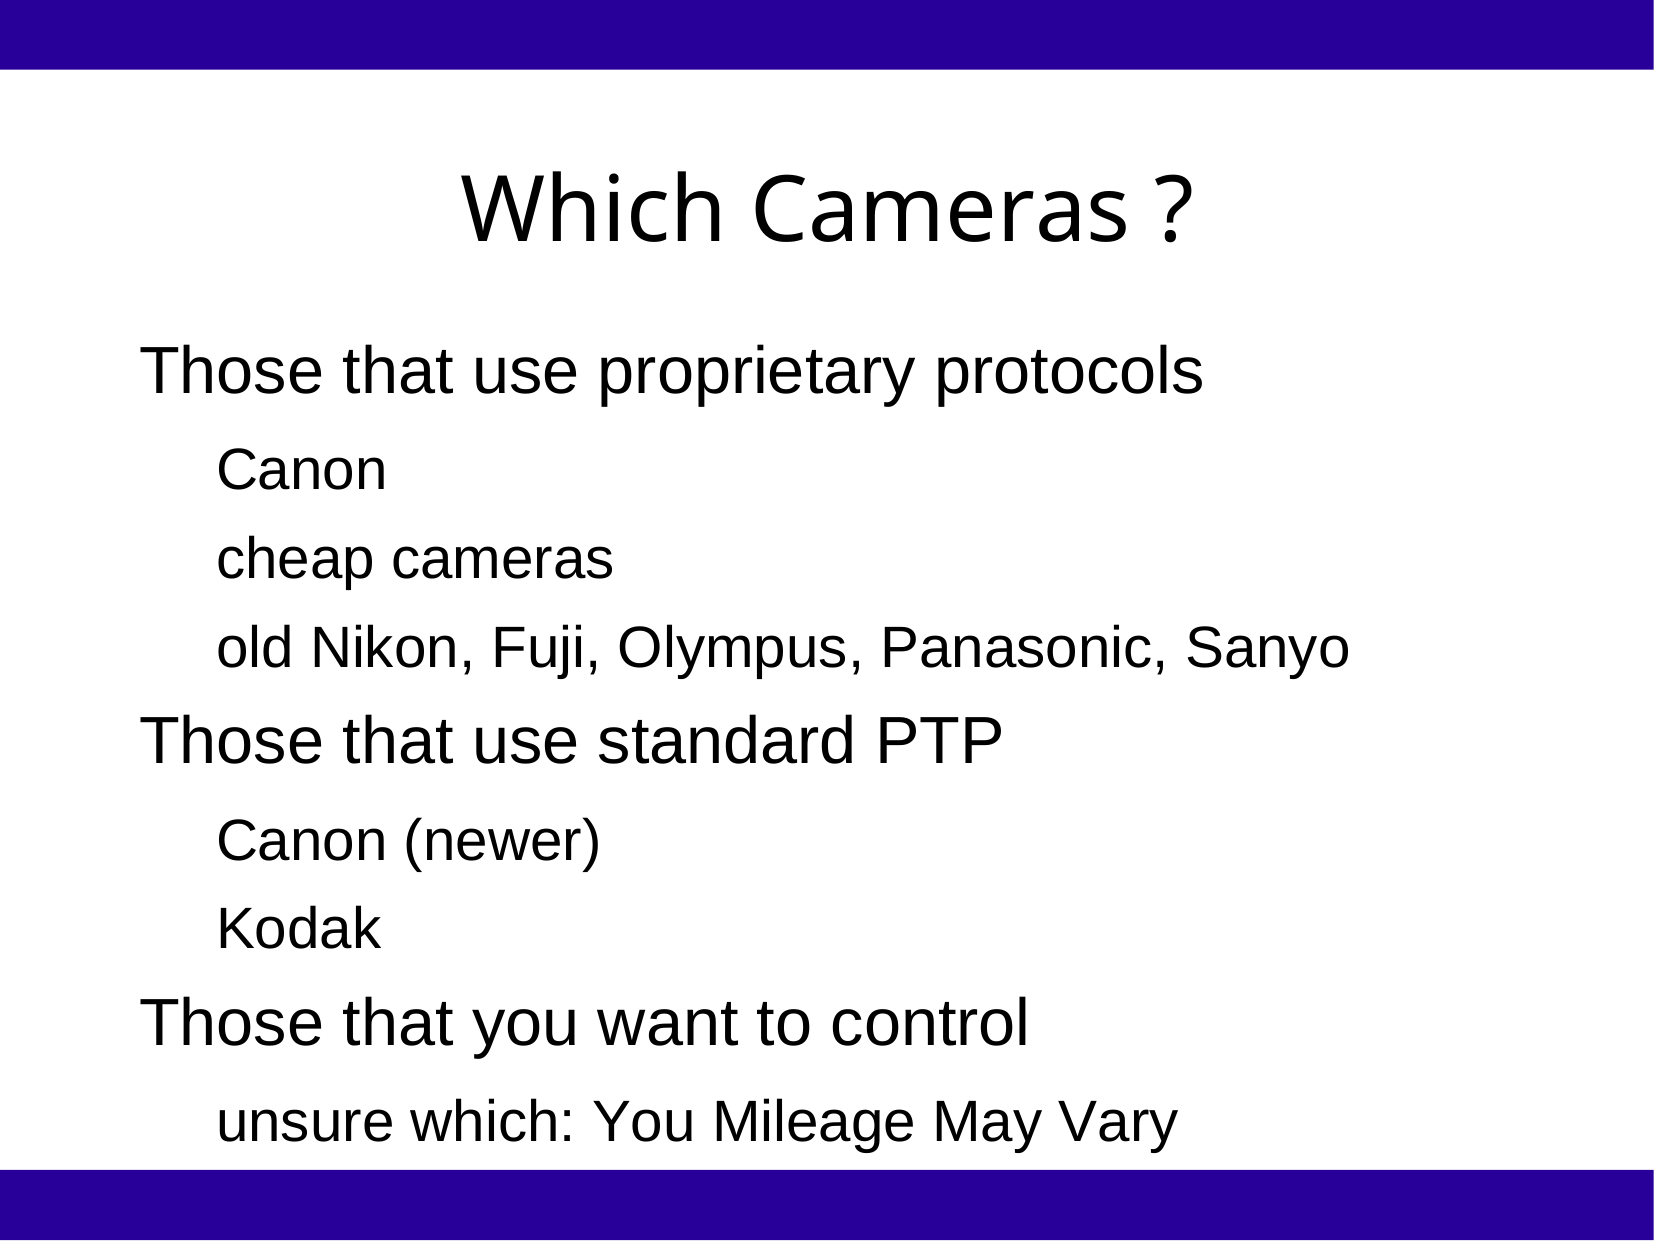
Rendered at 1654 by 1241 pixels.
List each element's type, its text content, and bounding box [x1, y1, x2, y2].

list Those that use proprietary protocols Canon cheap cameras old Nikon, Fuji, Olympus, Panasonic, Sanyo Those that use standard PTP Canon (newer) Kodak Those that you want to control unsure which: You Mileage May Vary [121, 332, 1534, 1224]
title Which Cameras ? [121, 102, 1534, 311]
